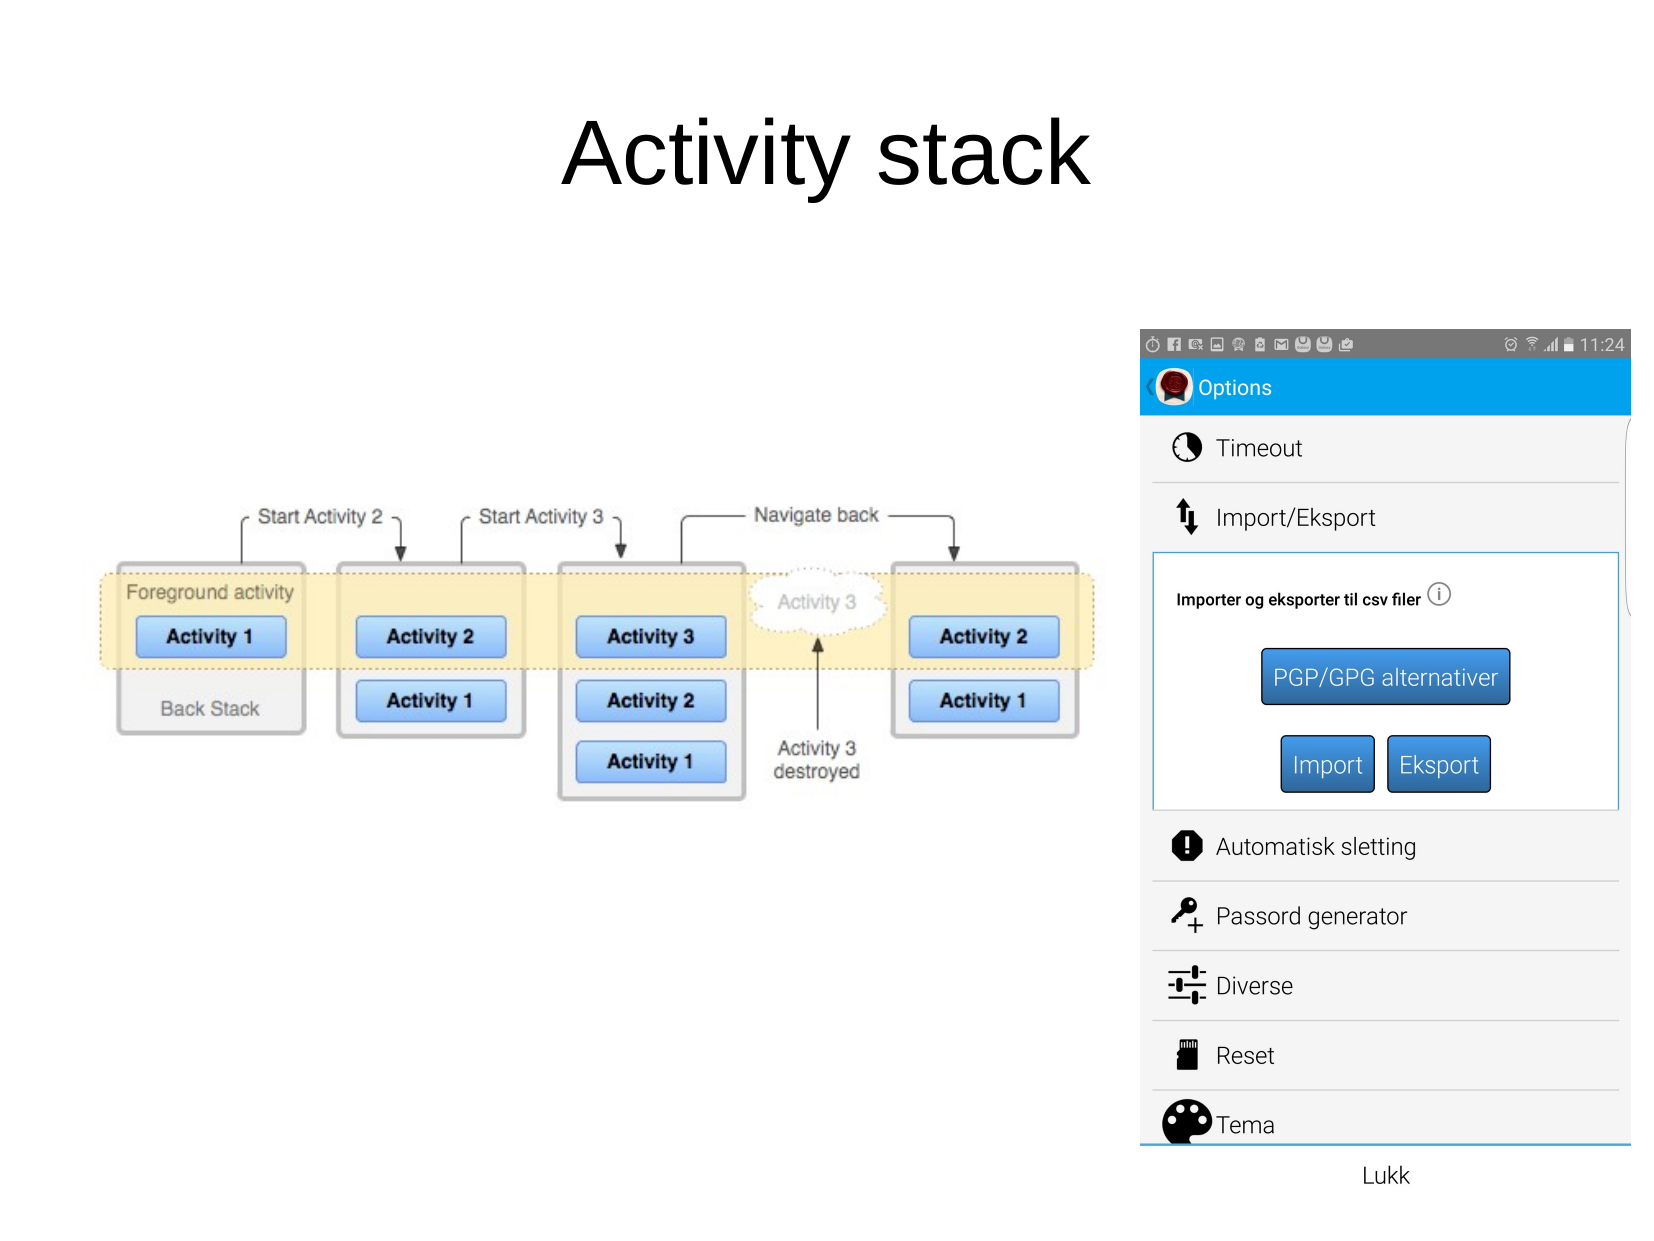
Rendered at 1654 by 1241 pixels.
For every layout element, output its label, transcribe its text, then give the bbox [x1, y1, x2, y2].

picture [1225, 382, 1230, 395]
picture [82, 481, 1111, 818]
title Activity stack [82, 49, 1571, 257]
picture [1140, 329, 1631, 358]
picture [1215, 384, 1223, 399]
picture [1242, 386, 1248, 395]
picture [1140, 416, 1631, 1203]
picture [1156, 368, 1193, 405]
picture [1251, 384, 1259, 394]
